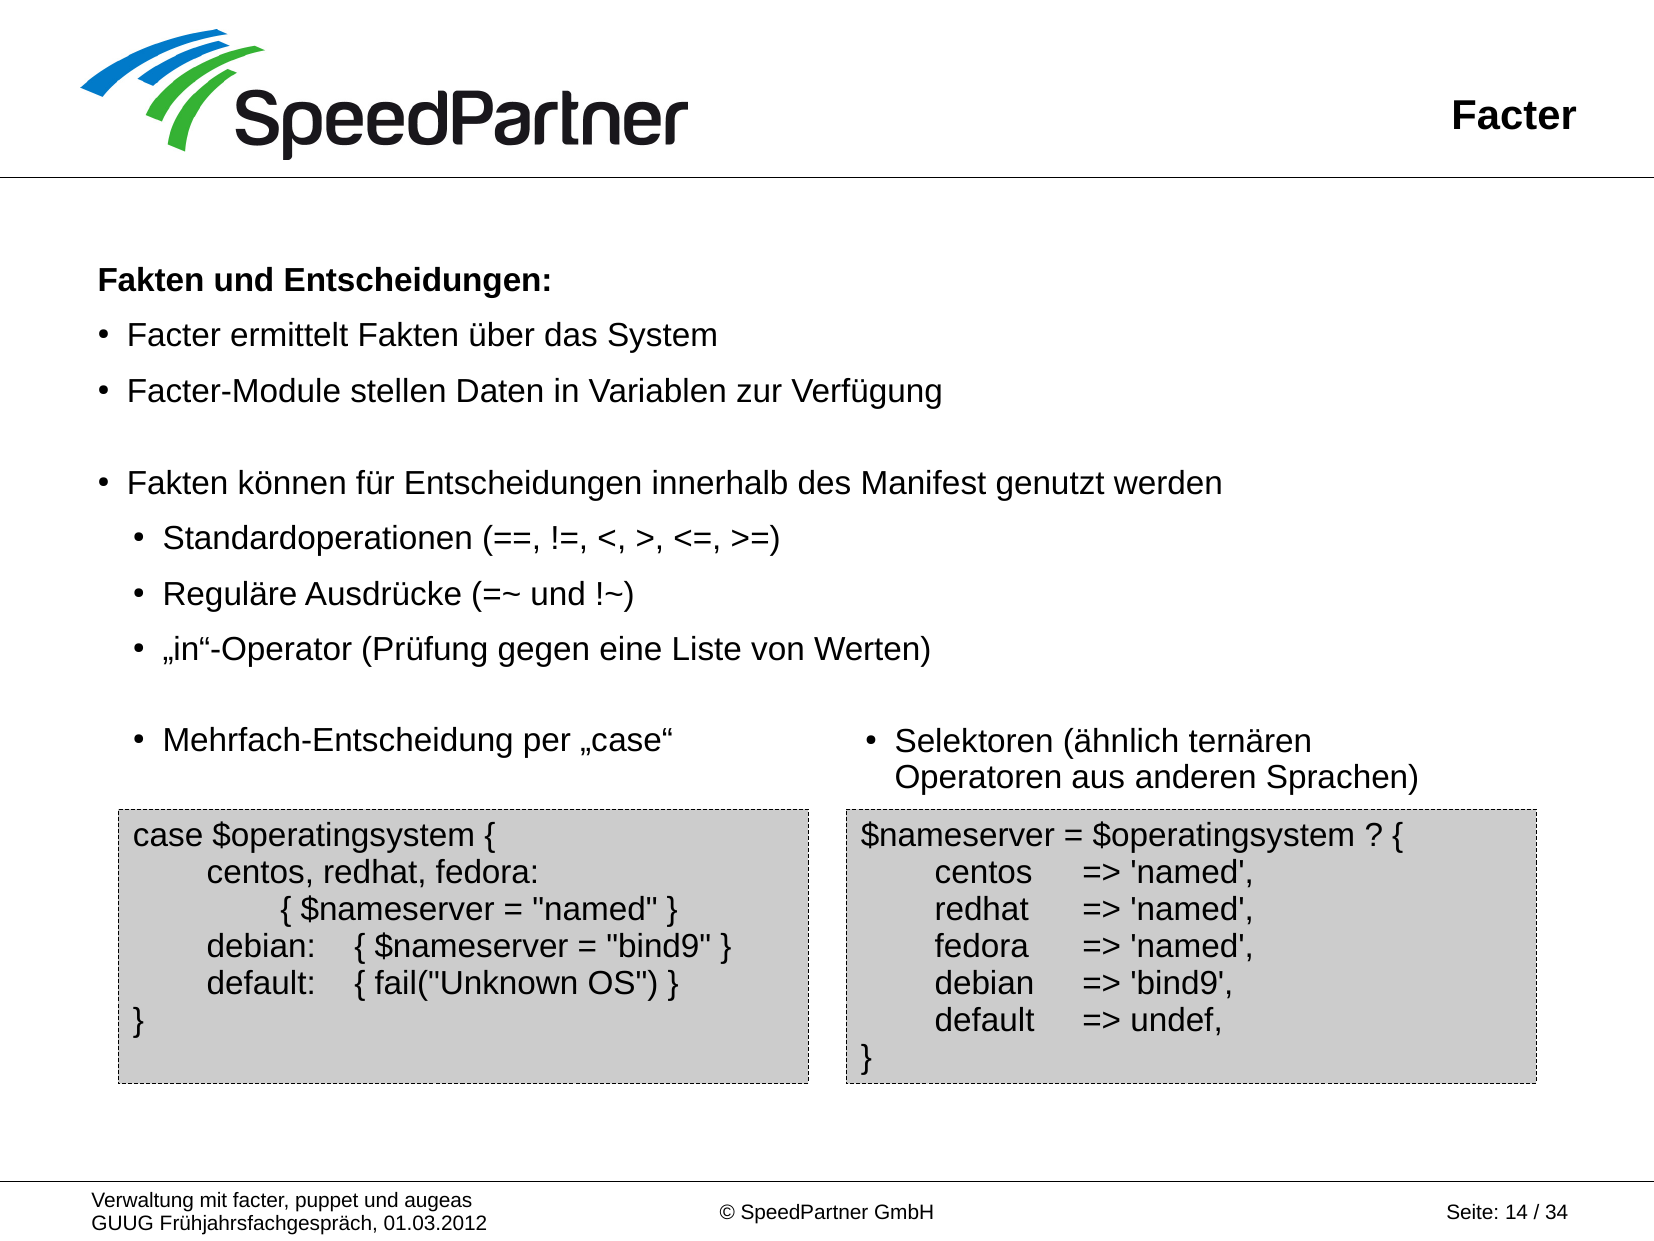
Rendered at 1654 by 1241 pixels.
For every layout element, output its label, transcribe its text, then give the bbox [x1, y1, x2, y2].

text_box $nameserver = $operatingsystem ? { centos => 'named', redhat => 'named', fedora => 'named', debian => 'bind9', default => undef, } [846, 809, 1537, 1084]
text_box Mehrfach-Entscheidung per „case“ [118, 714, 739, 767]
text_box Fakten und Entscheidungen: Facter ermittelt Fakten über das System Facter-Module stellen Daten in Variablen zur Verfügung Fakten können für Entscheidungen innerhalb des Manifest genutzt werden Standardoperationen (==, !=, <, >, <=, >=) Reguläre Ausdrücke (=~ und !~) „in“-Operator (Prüfung gegen eine Liste von Werten) [82, 253, 1565, 1177]
text_box Selektoren (ähnlich ternären Operatoren aus anderen Sprachen) [850, 714, 1471, 804]
text_box case $operatingsystem { centos, redhat, fedora: { $nameserver = "named" } debian: { $nameserver = "bind9" } default: { fail("Unknown OS") } } [118, 809, 809, 1084]
picture [80, 29, 688, 160]
title Facter [590, 70, 1577, 160]
